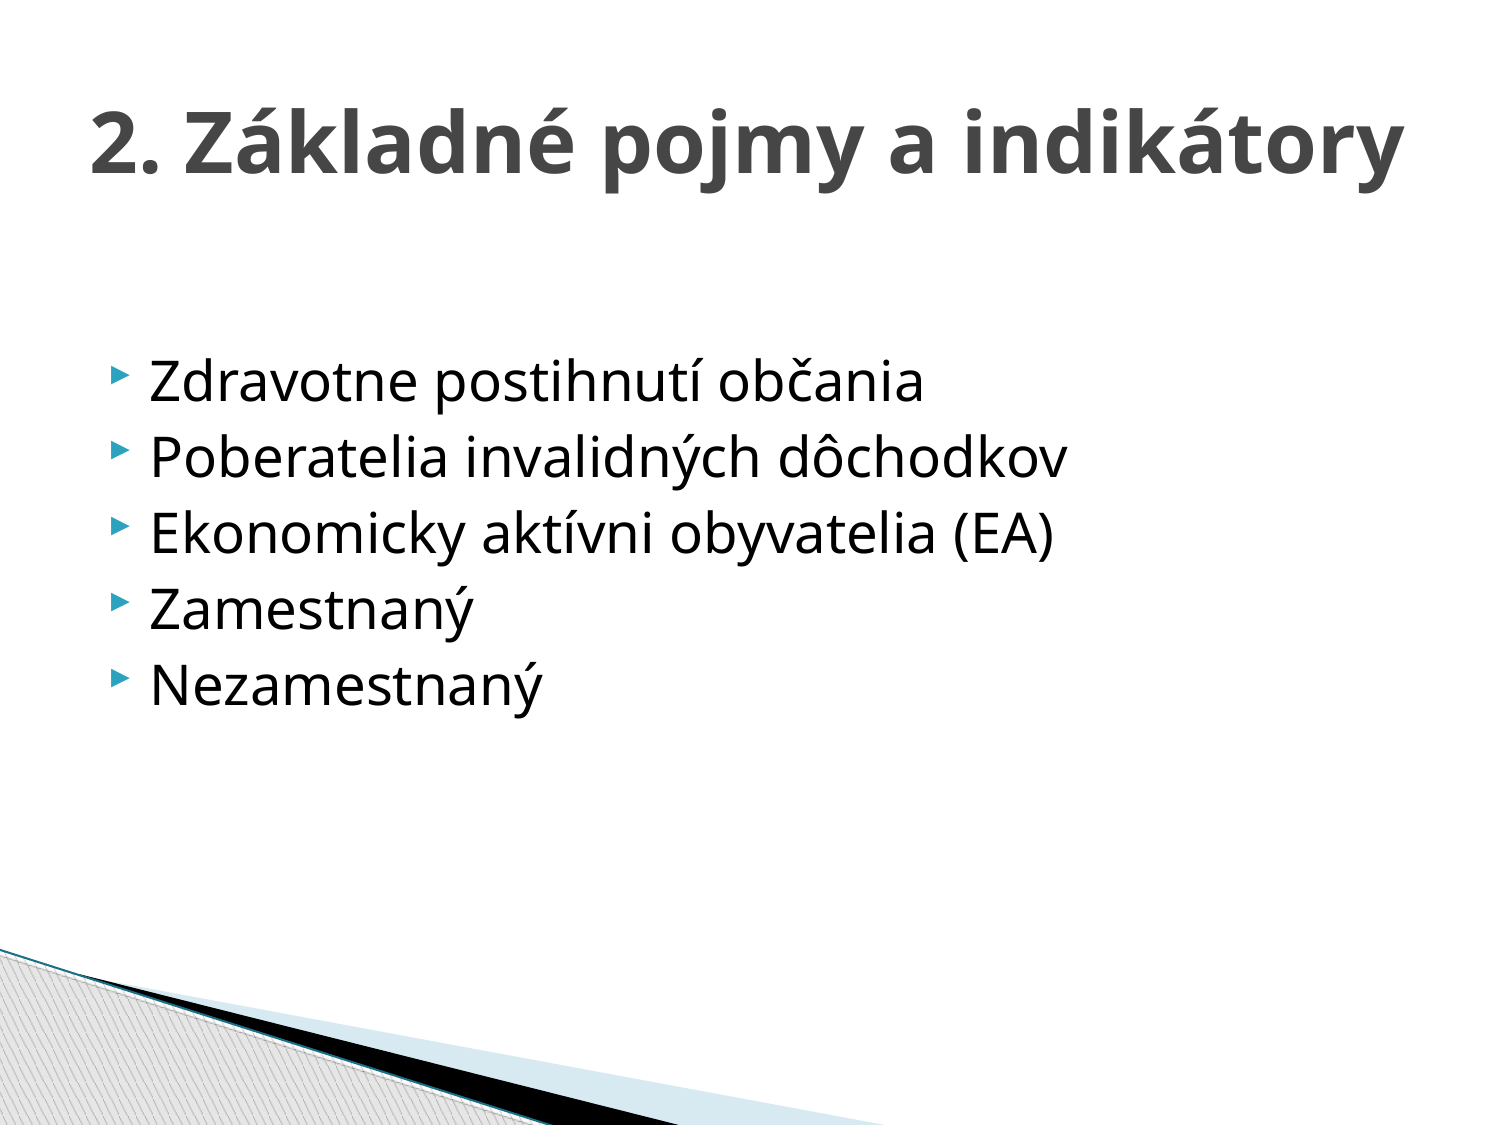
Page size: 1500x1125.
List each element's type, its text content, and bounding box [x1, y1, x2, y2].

title 2. Základné pojmy a indikátory [75, 45, 1425, 233]
list Zdravotne postihnutí občania Poberatelia invalidných dôchodkov Ekonomicky aktívni obyvatelia (EA) Zamestnaný Nezamestnaný [75, 338, 1425, 986]
